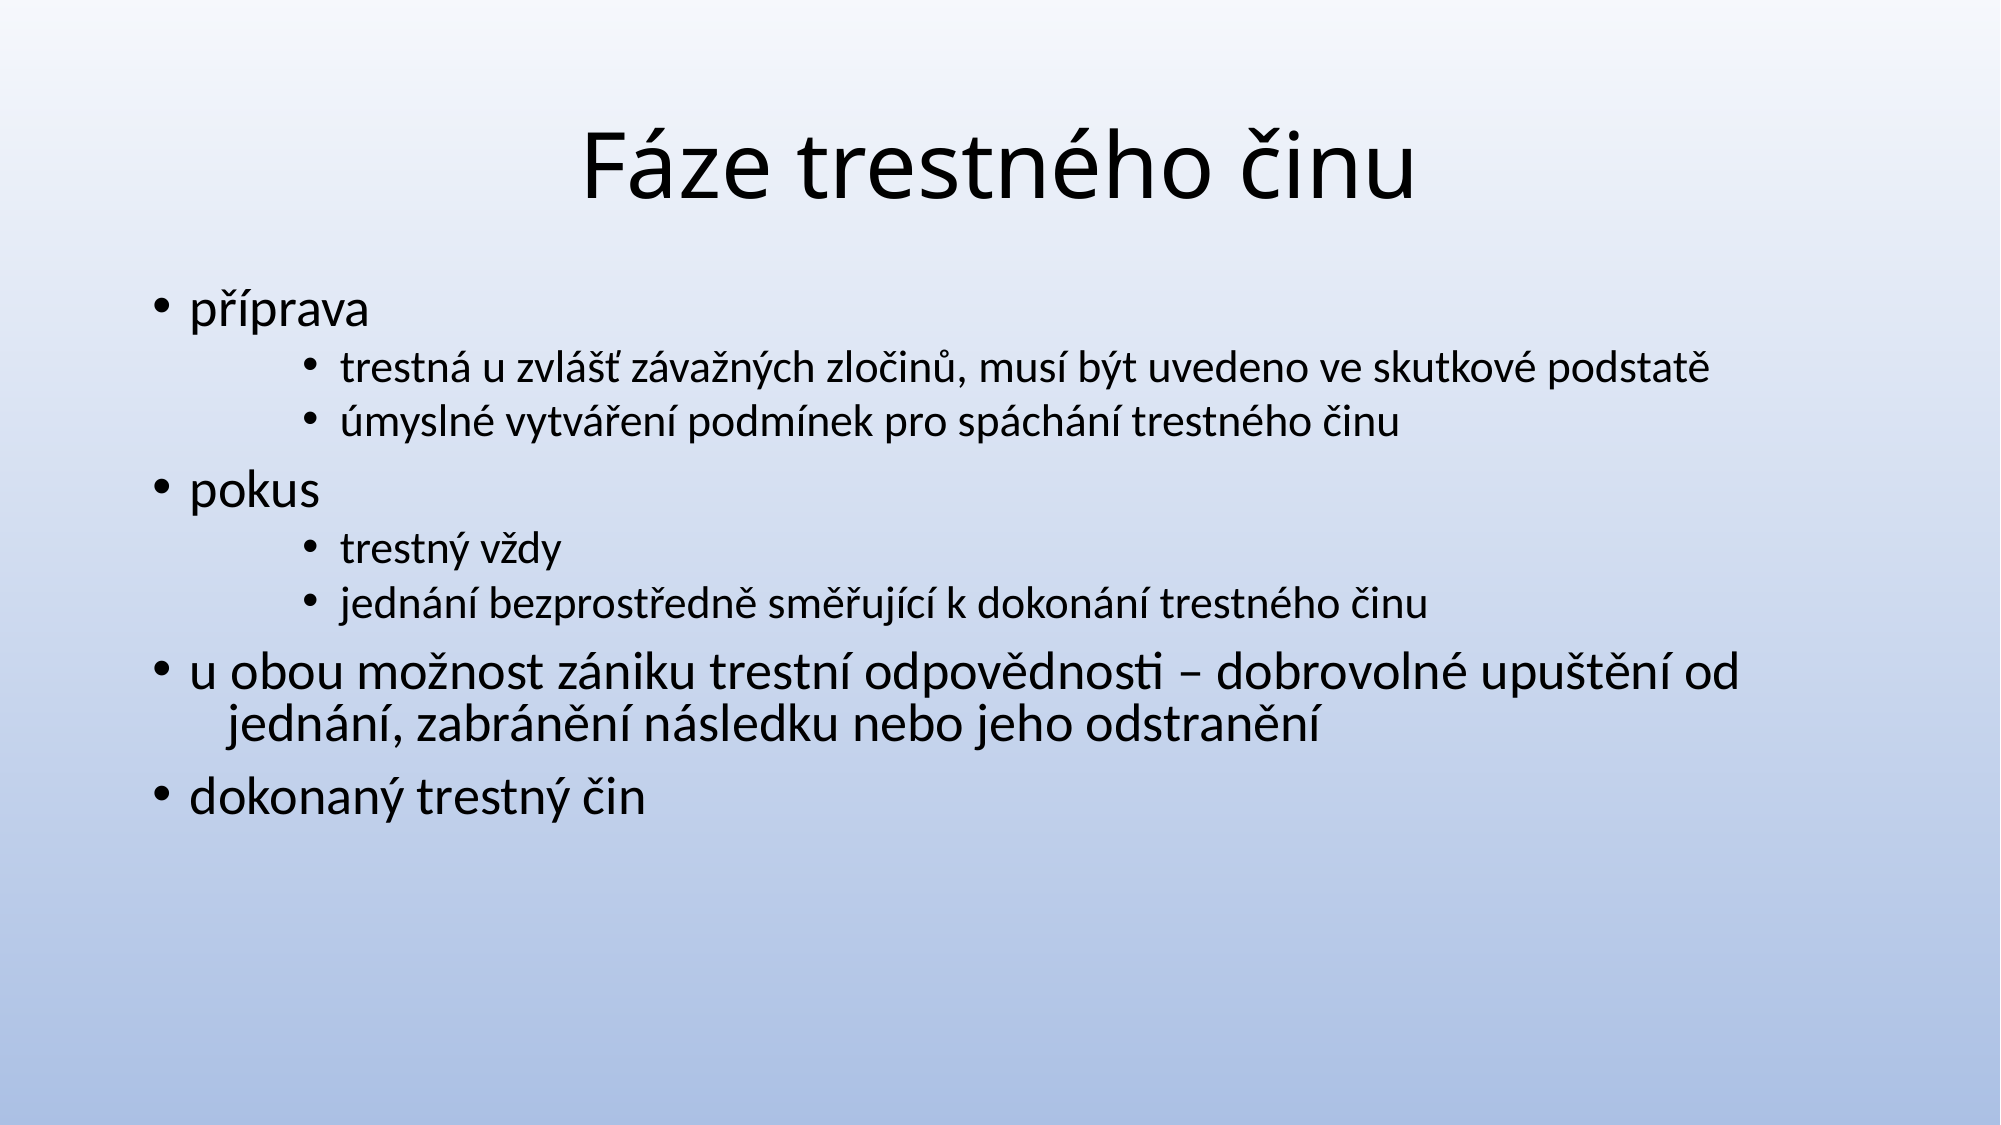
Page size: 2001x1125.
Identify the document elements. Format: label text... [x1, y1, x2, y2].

title Fáze trestného činu [137, 59, 1863, 277]
list příprava trestná u zvlášť závažných zločinů, musí být uvedeno ve skutkové podstatě úmyslné vytváření podmínek pro spáchání trestného činu pokus trestný vždy jednání bezprostředně směřující k dokonání trestného činu u obou možnost zániku trestní odpovědnosti – dobrovolné upuštění od jednání, zabránění následku nebo jeho odstranění dokonaný trestný čin [137, 277, 1863, 1049]
